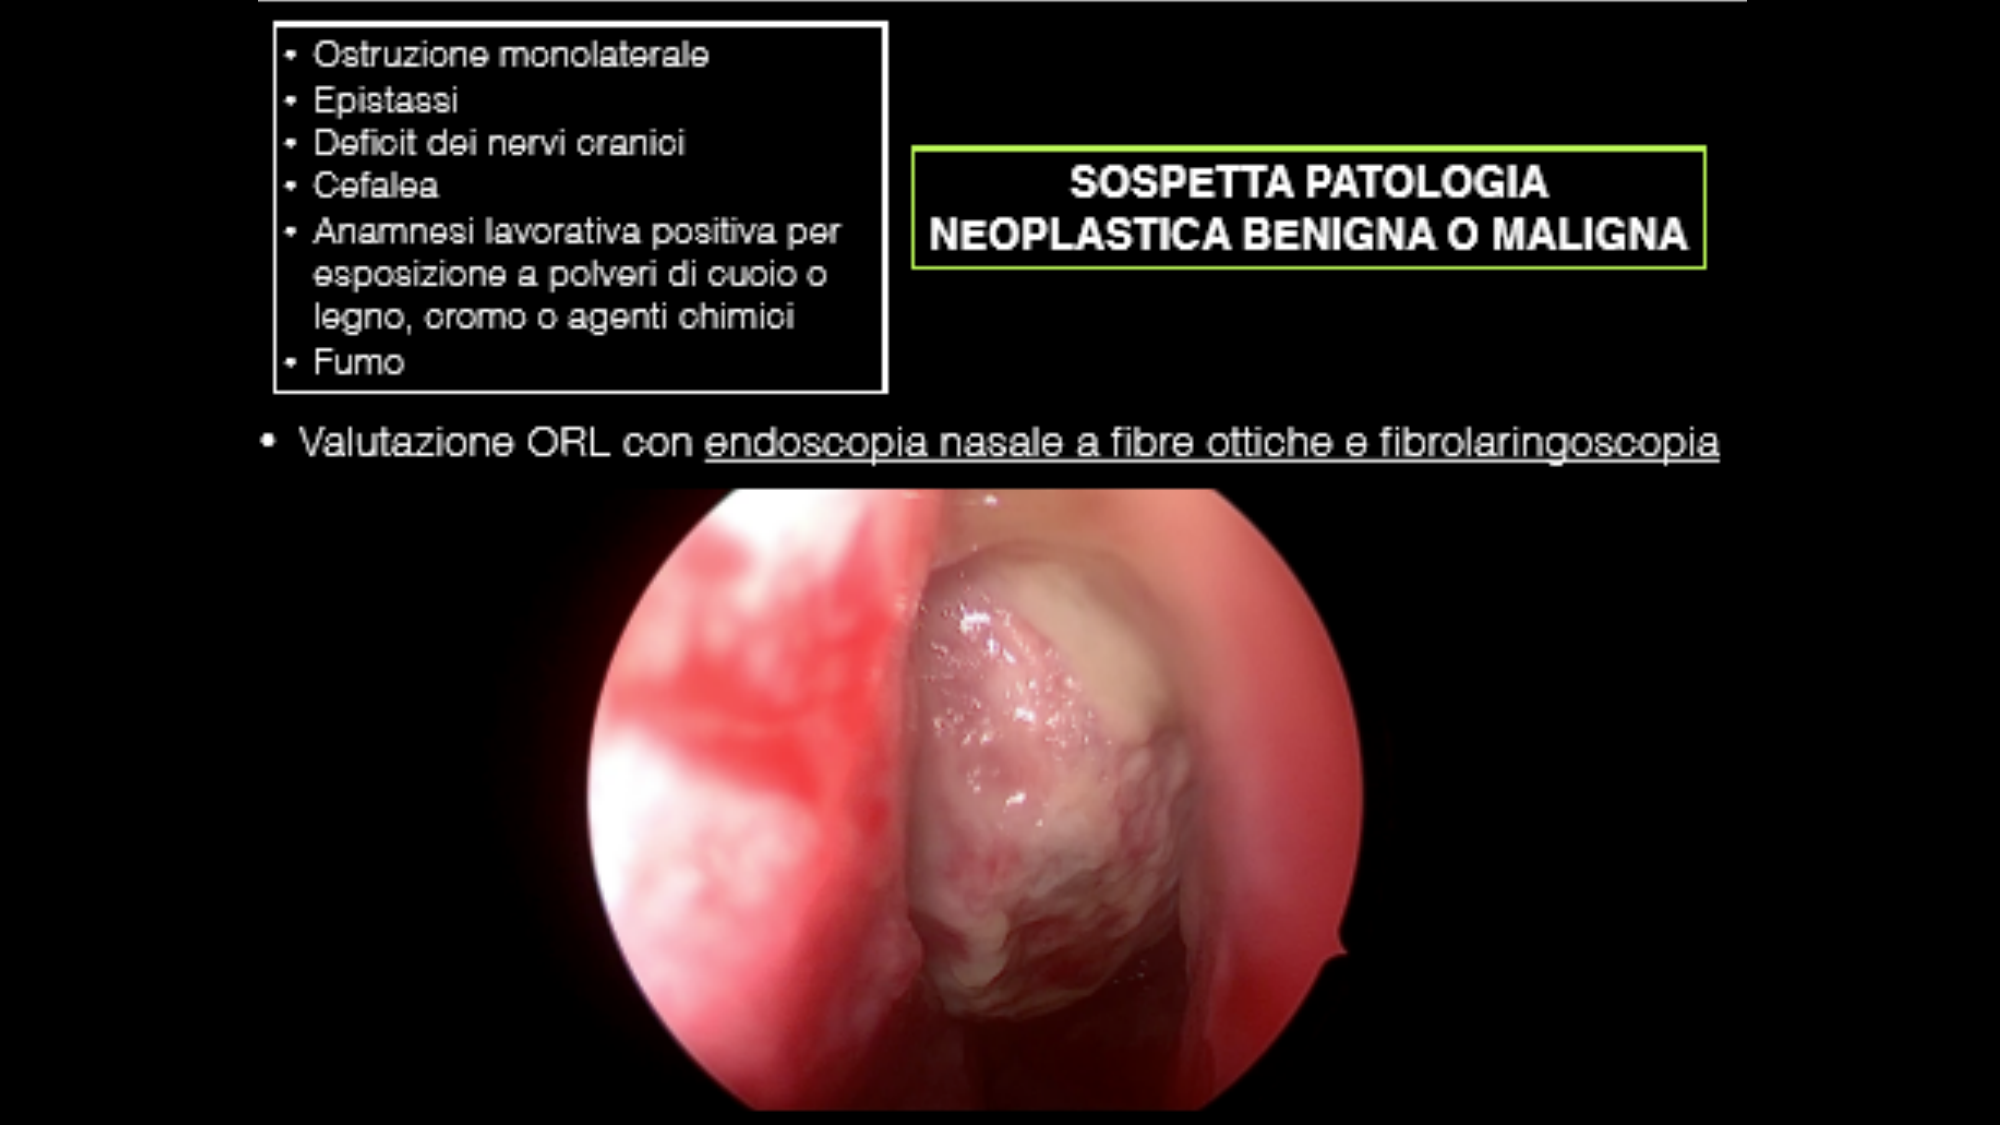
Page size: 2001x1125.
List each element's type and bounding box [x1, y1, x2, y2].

picture [258, 0, 1747, 1125]
